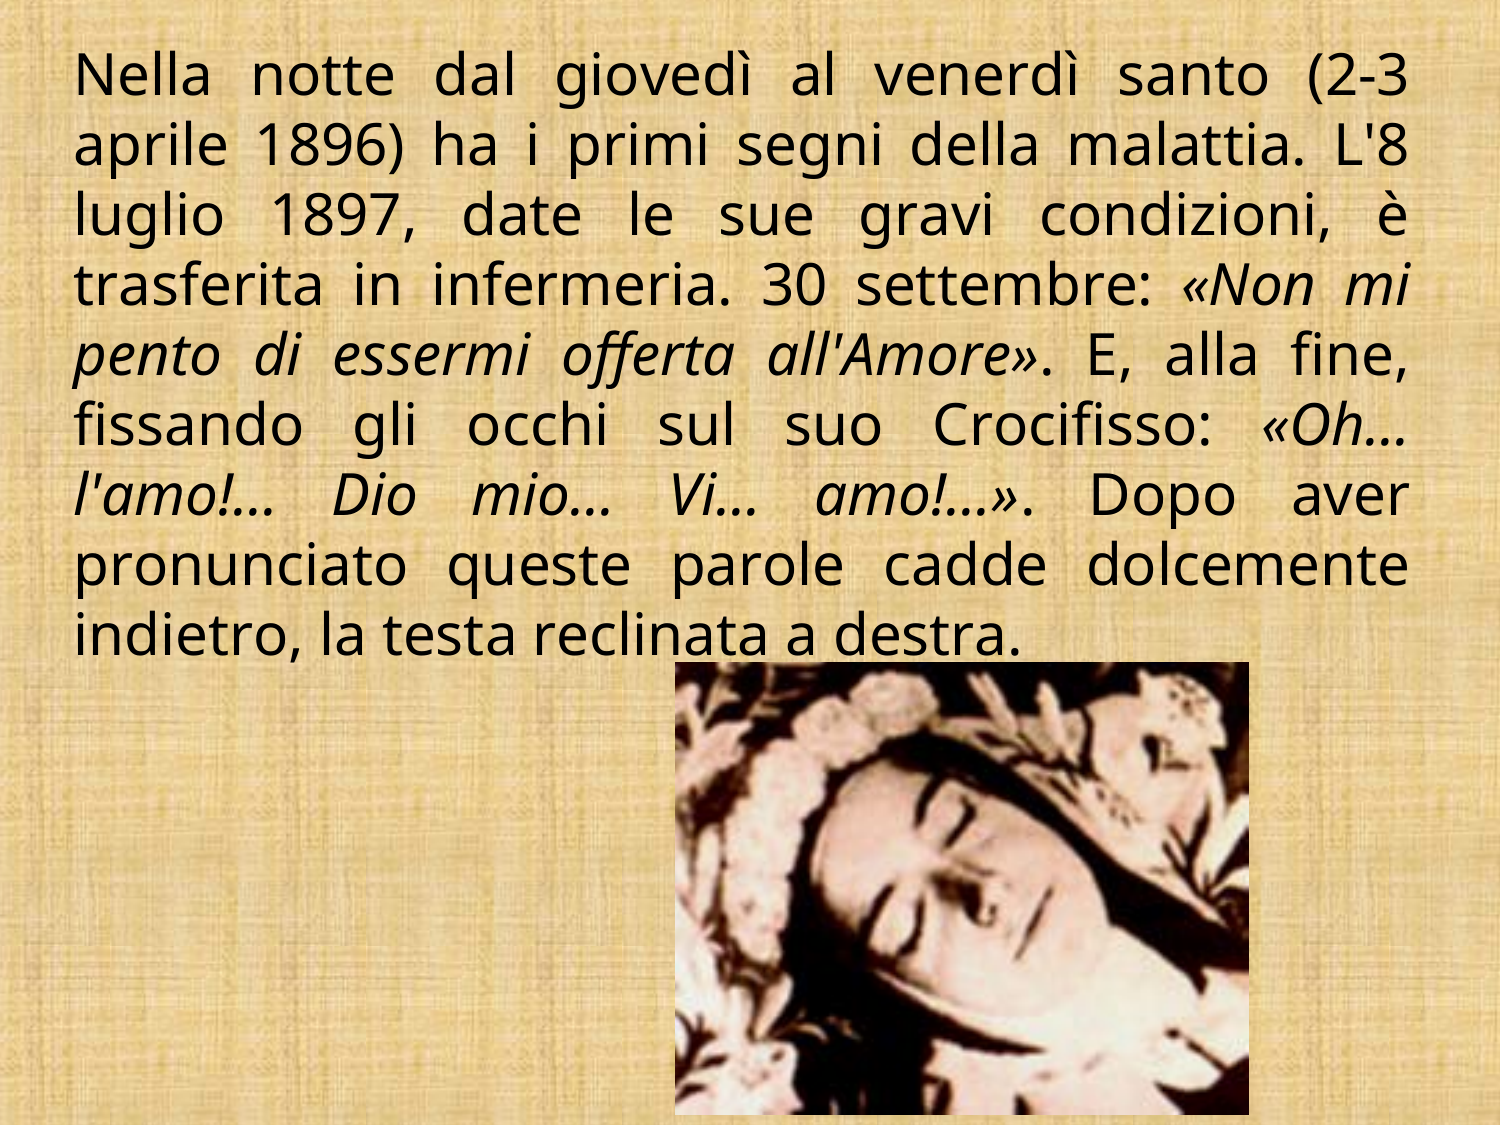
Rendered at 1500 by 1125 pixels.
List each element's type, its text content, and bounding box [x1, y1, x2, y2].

picture [0, 0, 1500, 1125]
text_box Nella notte dal giovedì al venerdì santo (2-3 aprile 1896) ha i primi segni della malattia. L'8 luglio 1897, date le sue gravi condizioni, è trasferita in infermeria. 30 settembre: «Non mi pento di essermi offerta all'Amore». E, alla fine, fissando gli occhi sul suo Crocifisso: «Oh... l'amo!... Dio mio... Vi... amo!...». Dopo aver pronunciato queste parole cadde dolcemente indietro, la testa reclinata a destra. [59, 29, 1426, 782]
